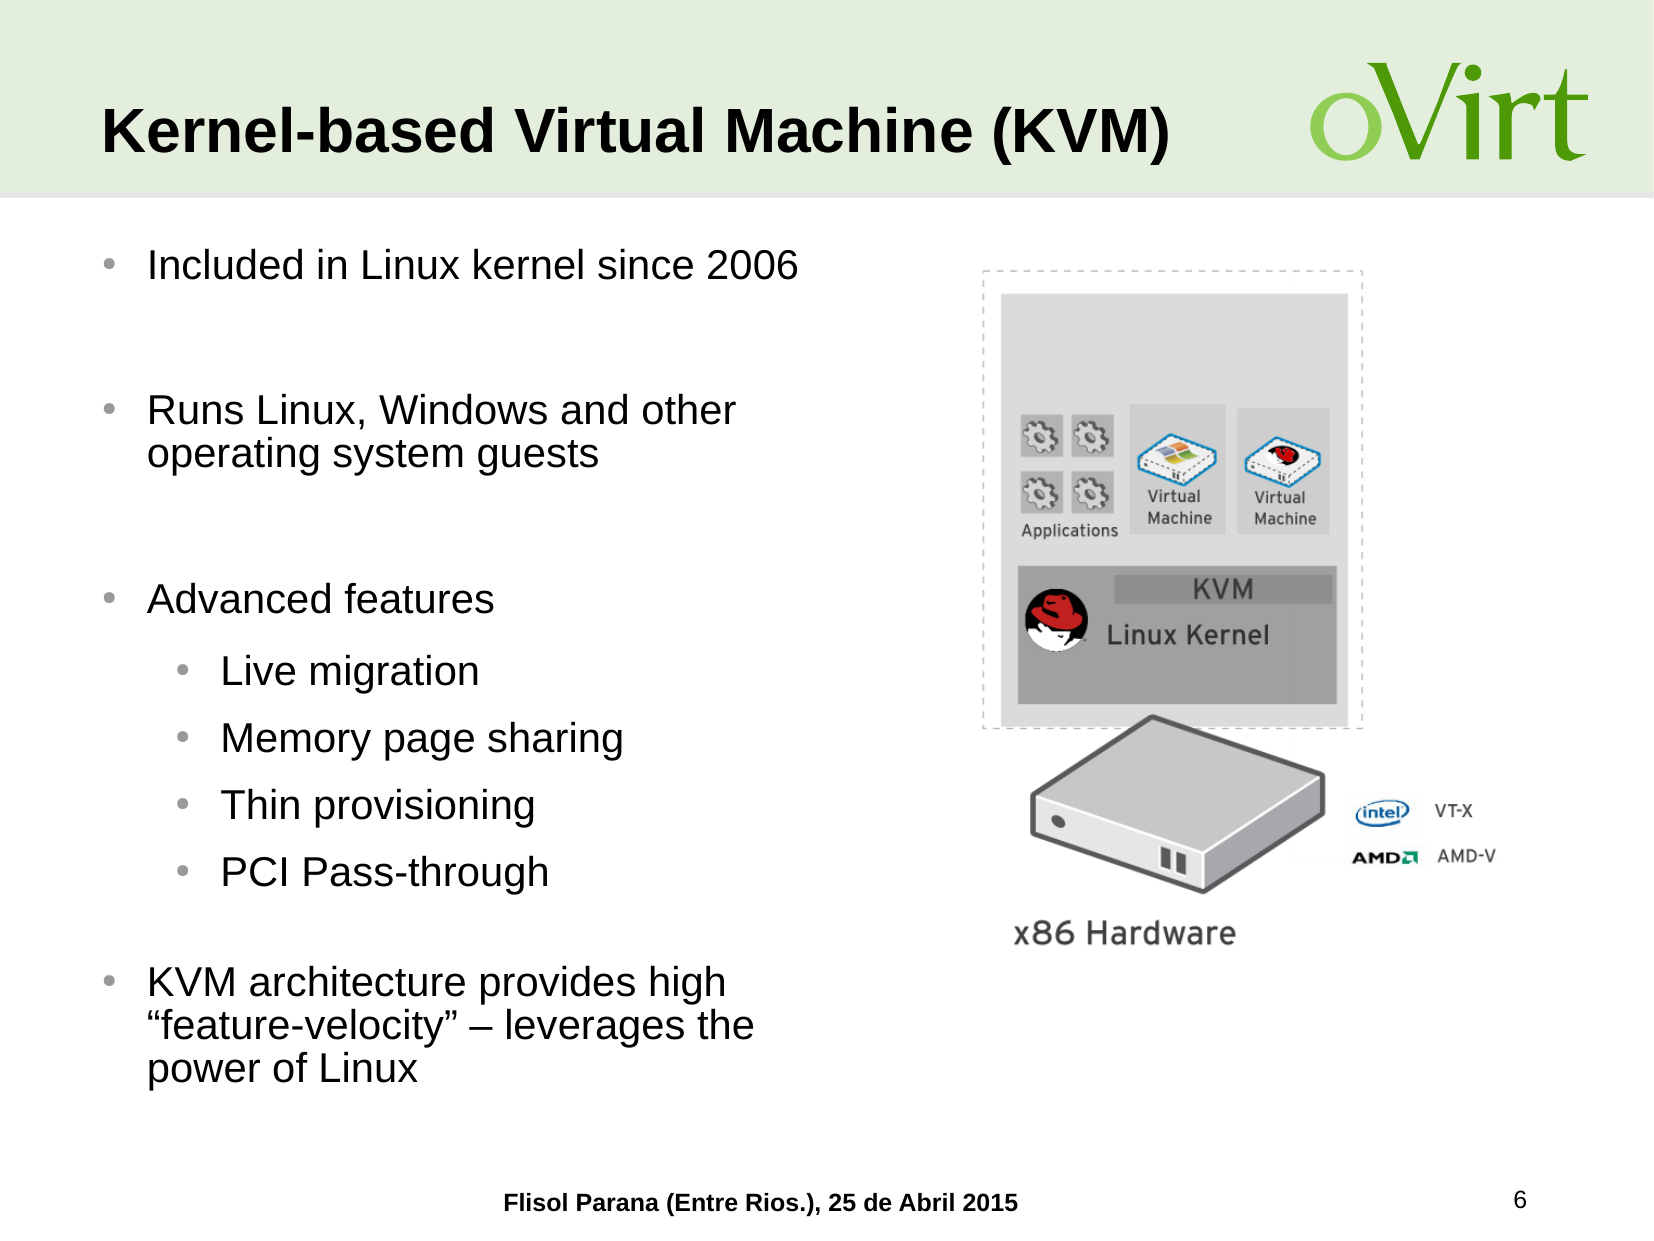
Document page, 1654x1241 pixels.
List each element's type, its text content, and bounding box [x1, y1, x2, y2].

list Included in Linux kernel since 2006 Runs Linux, Windows and other operating system guests Advanced features Live migration Memory page sharing Thin provisioning PCI Pass-through KVM architecture provides high “feature-velocity” – leverages the power of Linux [86, 244, 814, 1095]
picture [975, 262, 1510, 953]
title Kernel-based Virtual Machine (KVM) [86, 36, 1307, 225]
